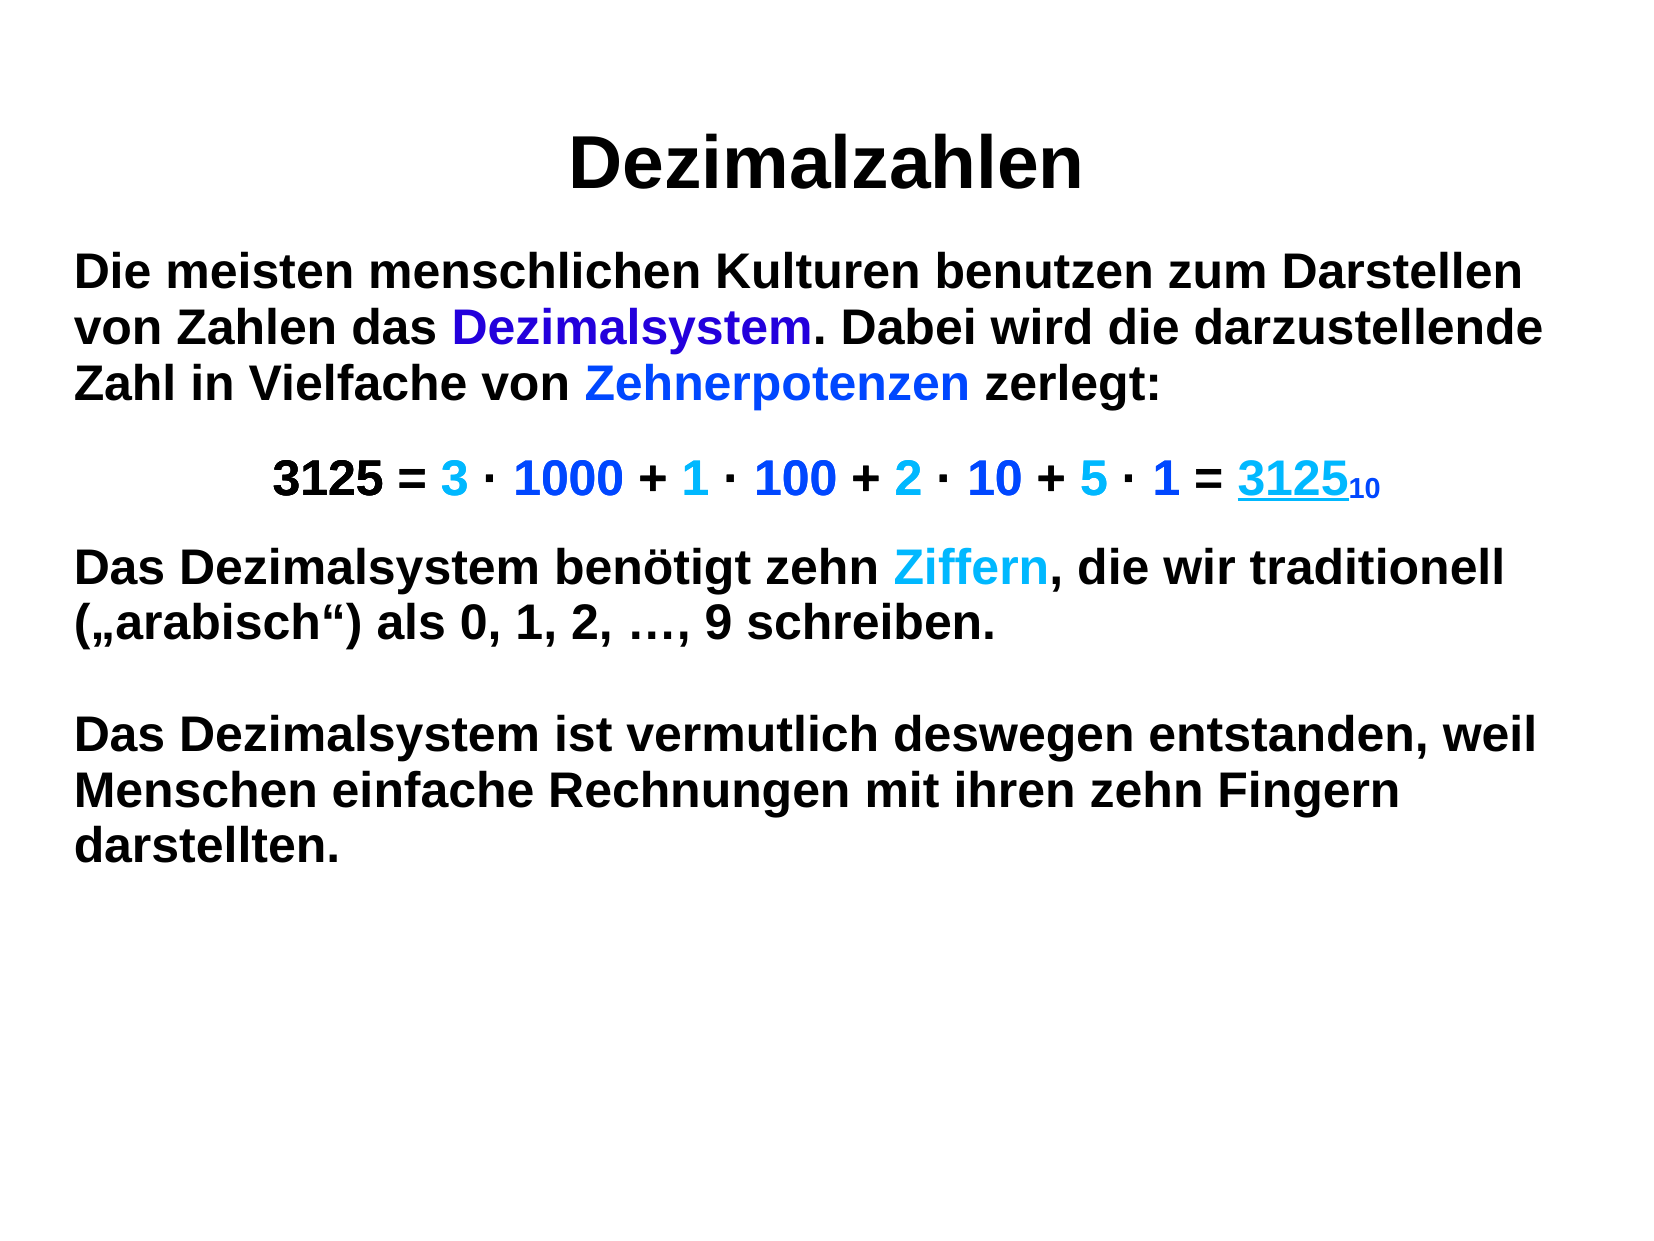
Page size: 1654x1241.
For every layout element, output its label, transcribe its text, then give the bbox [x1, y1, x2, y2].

text_box 3125 = 3 · 1000 + 1 · 100 + 2 · 10 + 5 · 1 = 312510 [59, 442, 1595, 532]
text_box Die meisten menschlichen Kulturen benutzen zum Darstellen von Zahlen das Dezimalsystem. Dabei wird die darzustellende Zahl in Vielfache von Zehnerpotenzen zerlegt: [59, 236, 1595, 423]
title Dezimalzahlen [88, 78, 1565, 236]
text_box Das Dezimalsystem benötigt zehn Ziffern, die wir traditionell („arabisch“) als 0, 1, 2, …, 9 schreiben. Das Dezimalsystem ist vermutlich deswegen entstanden, weil Menschen einfache Rechnungen mit ihren zehn Fingern darstellten. [59, 532, 1595, 889]
